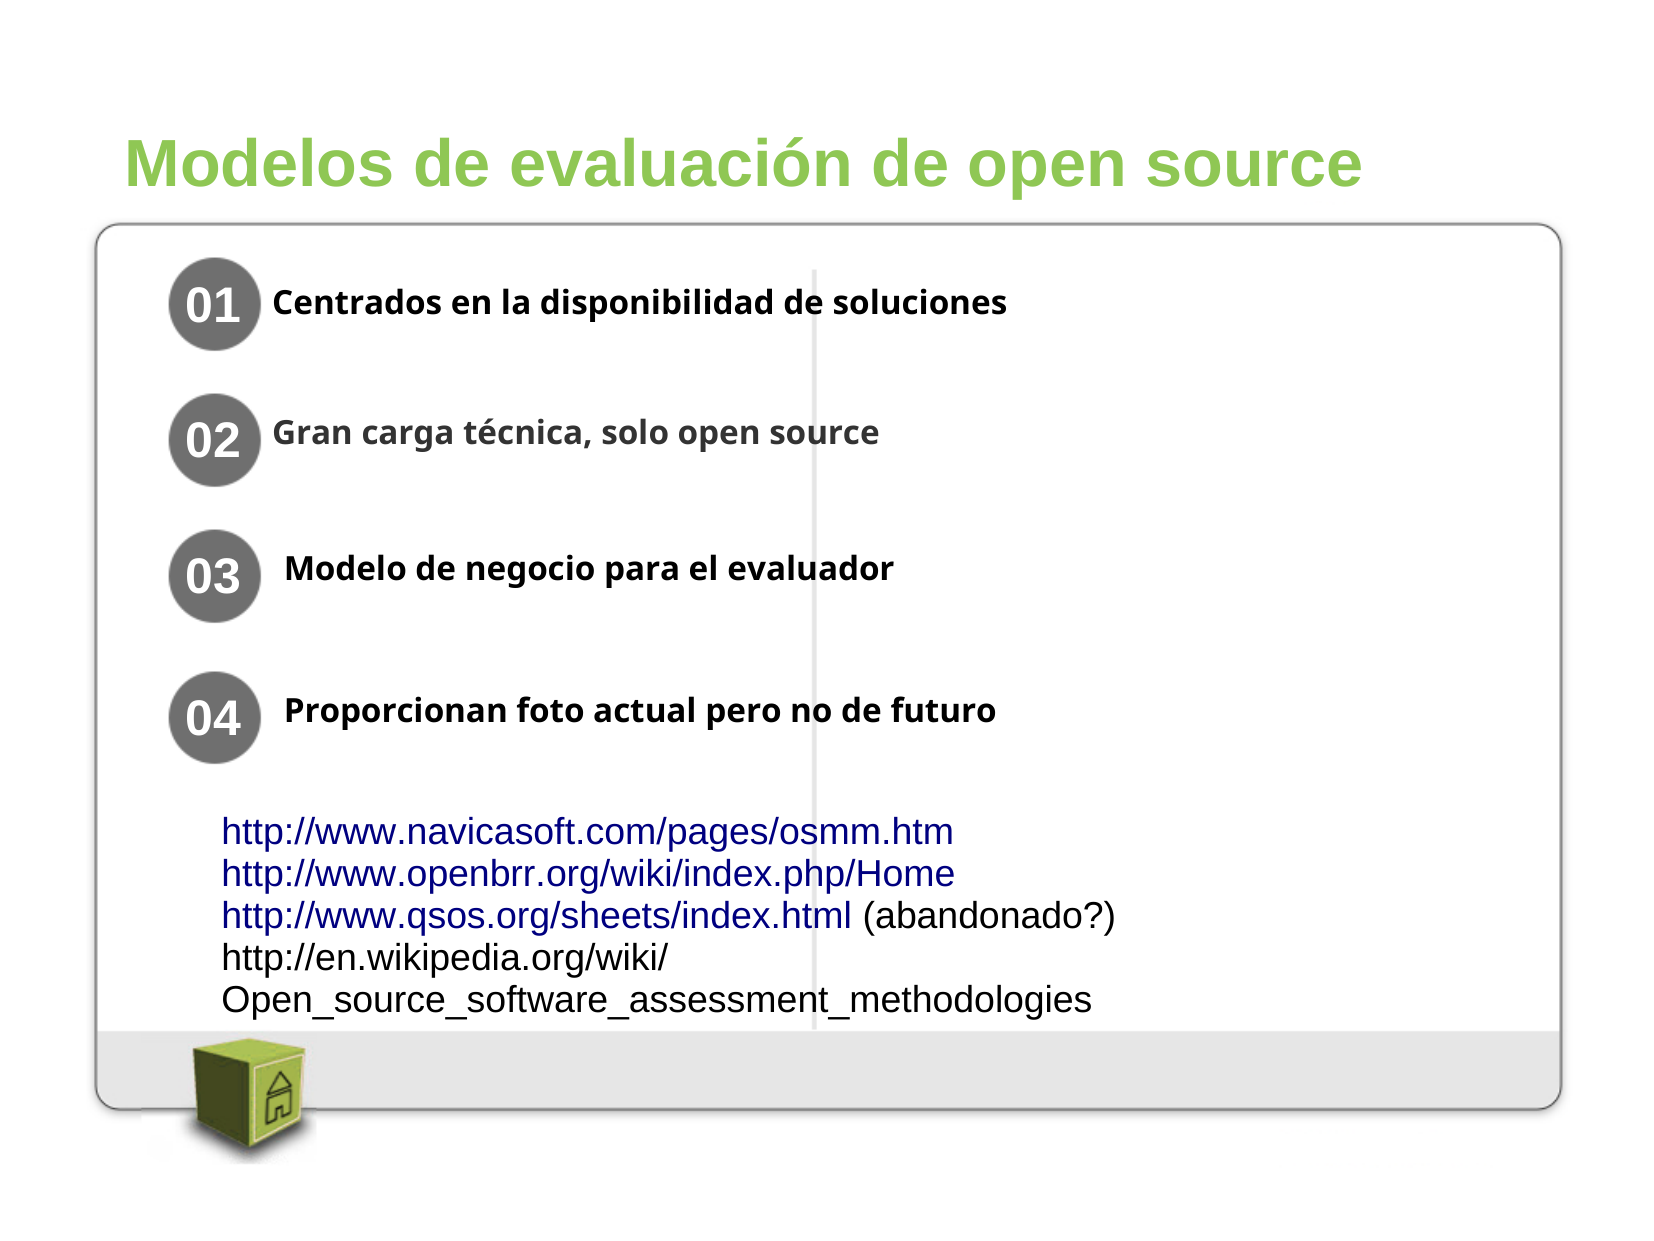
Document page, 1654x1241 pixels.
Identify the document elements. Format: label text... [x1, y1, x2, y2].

picture [29, 29, 1630, 1230]
text_box Proporcionan foto actual pero no de futuro [277, 649, 1560, 739]
text_box Centrados en la disponibilidad de soluciones [265, 242, 1471, 331]
text_box Modelo de negocio para el evaluador [277, 507, 1560, 597]
text_box Modelos de evaluación de open source [118, 108, 1477, 207]
text_box Gran carga técnica, solo open source [265, 372, 1471, 461]
text_box http://www.navicasoft.com/pages/osmm.htm http://www.openbrr.org/wiki/index.php/Home http://www.qsos.org/sheets/index.html (abandonado?) http://en.wikipedia.org/wiki/Open_source_software_assessment_methodologies [206, 803, 1477, 1036]
